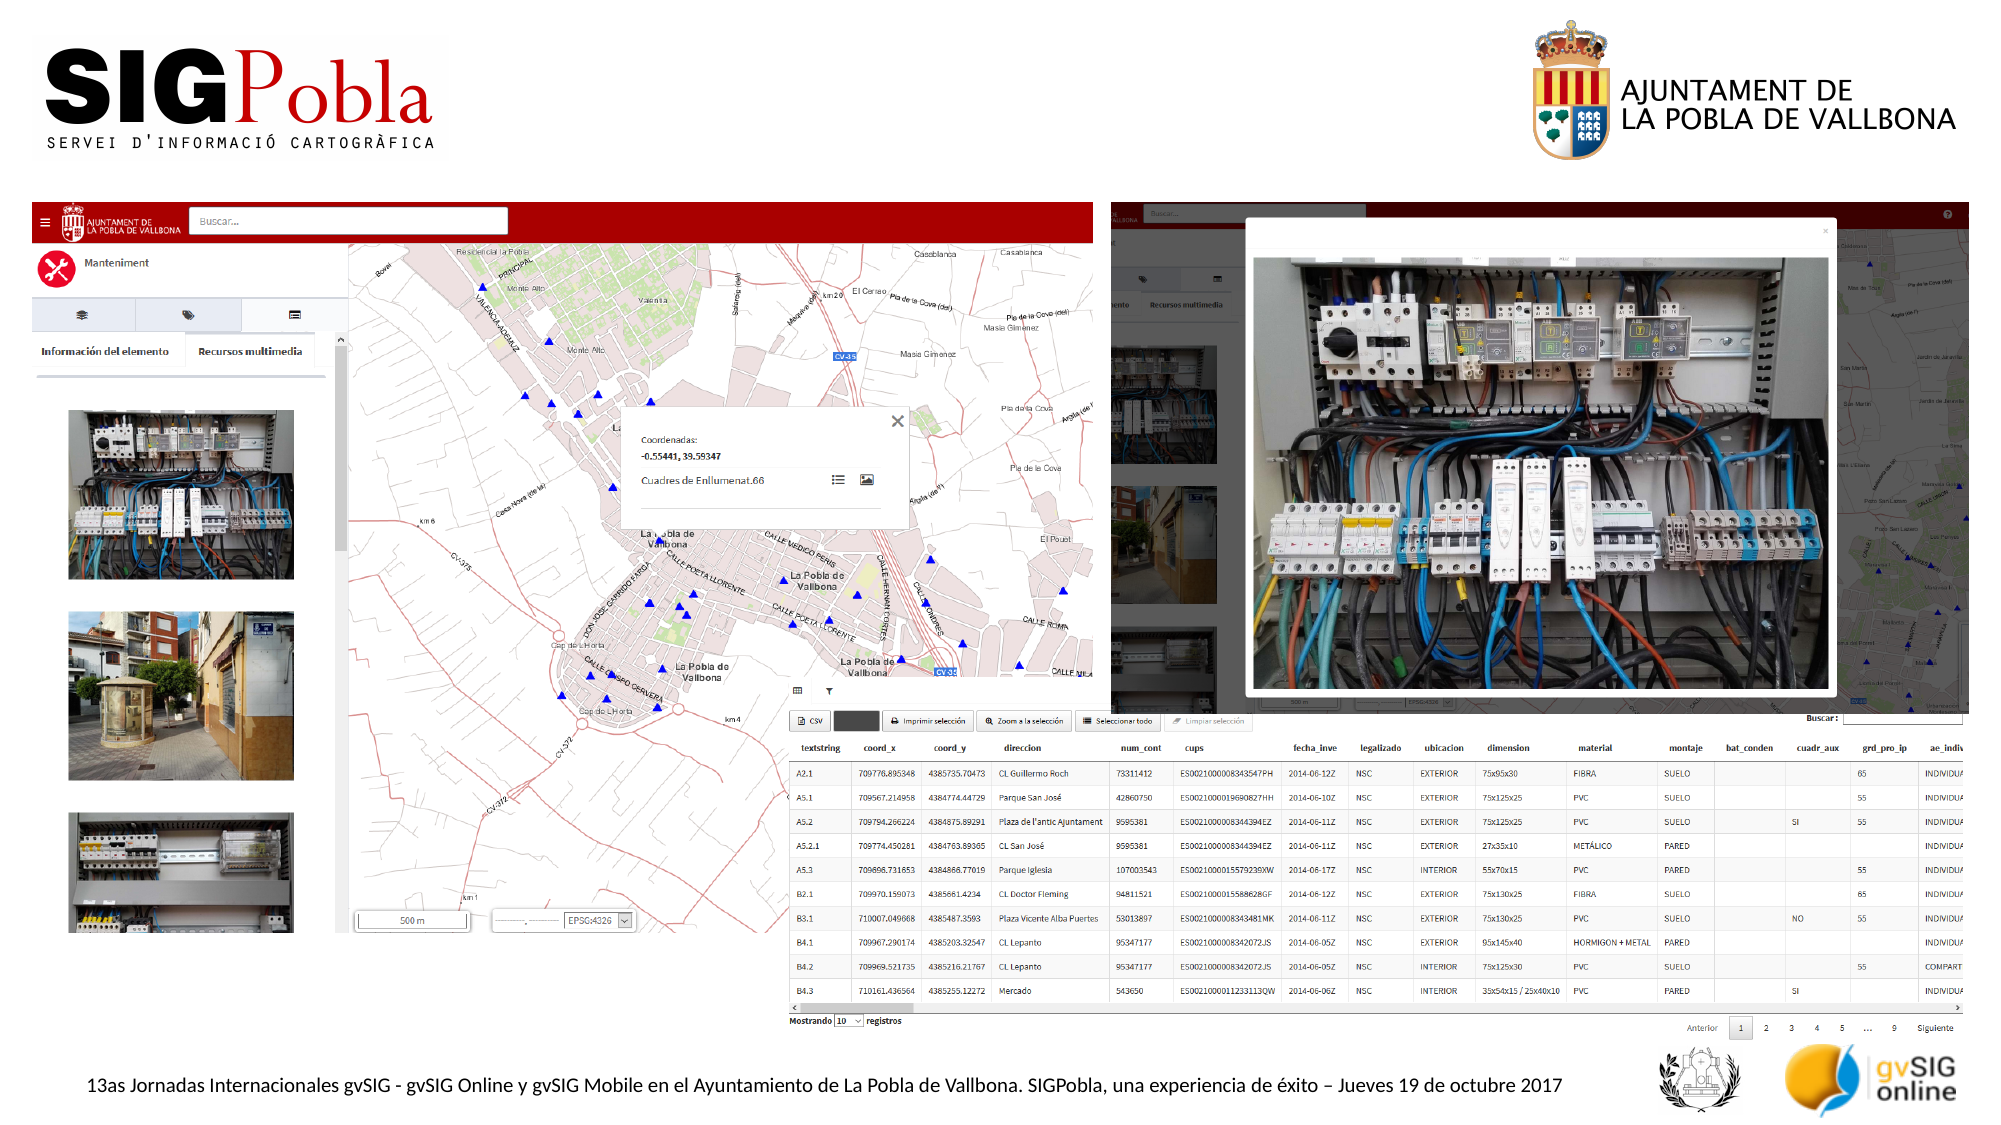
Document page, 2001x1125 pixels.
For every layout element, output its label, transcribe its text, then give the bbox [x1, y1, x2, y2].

text_box 13as Jornadas Internacionales gvSIG - gvSIG Online y gvSIG Mobile en el Ayuntamiento de La Pobla de Vallbona. SIGPobla, una experiencia de éxito – Jueves 19 de octubre 2017 [71, 1063, 1593, 1105]
picture [32, 203, 1969, 1118]
picture [1533, 20, 1956, 161]
picture [32, 35, 449, 161]
